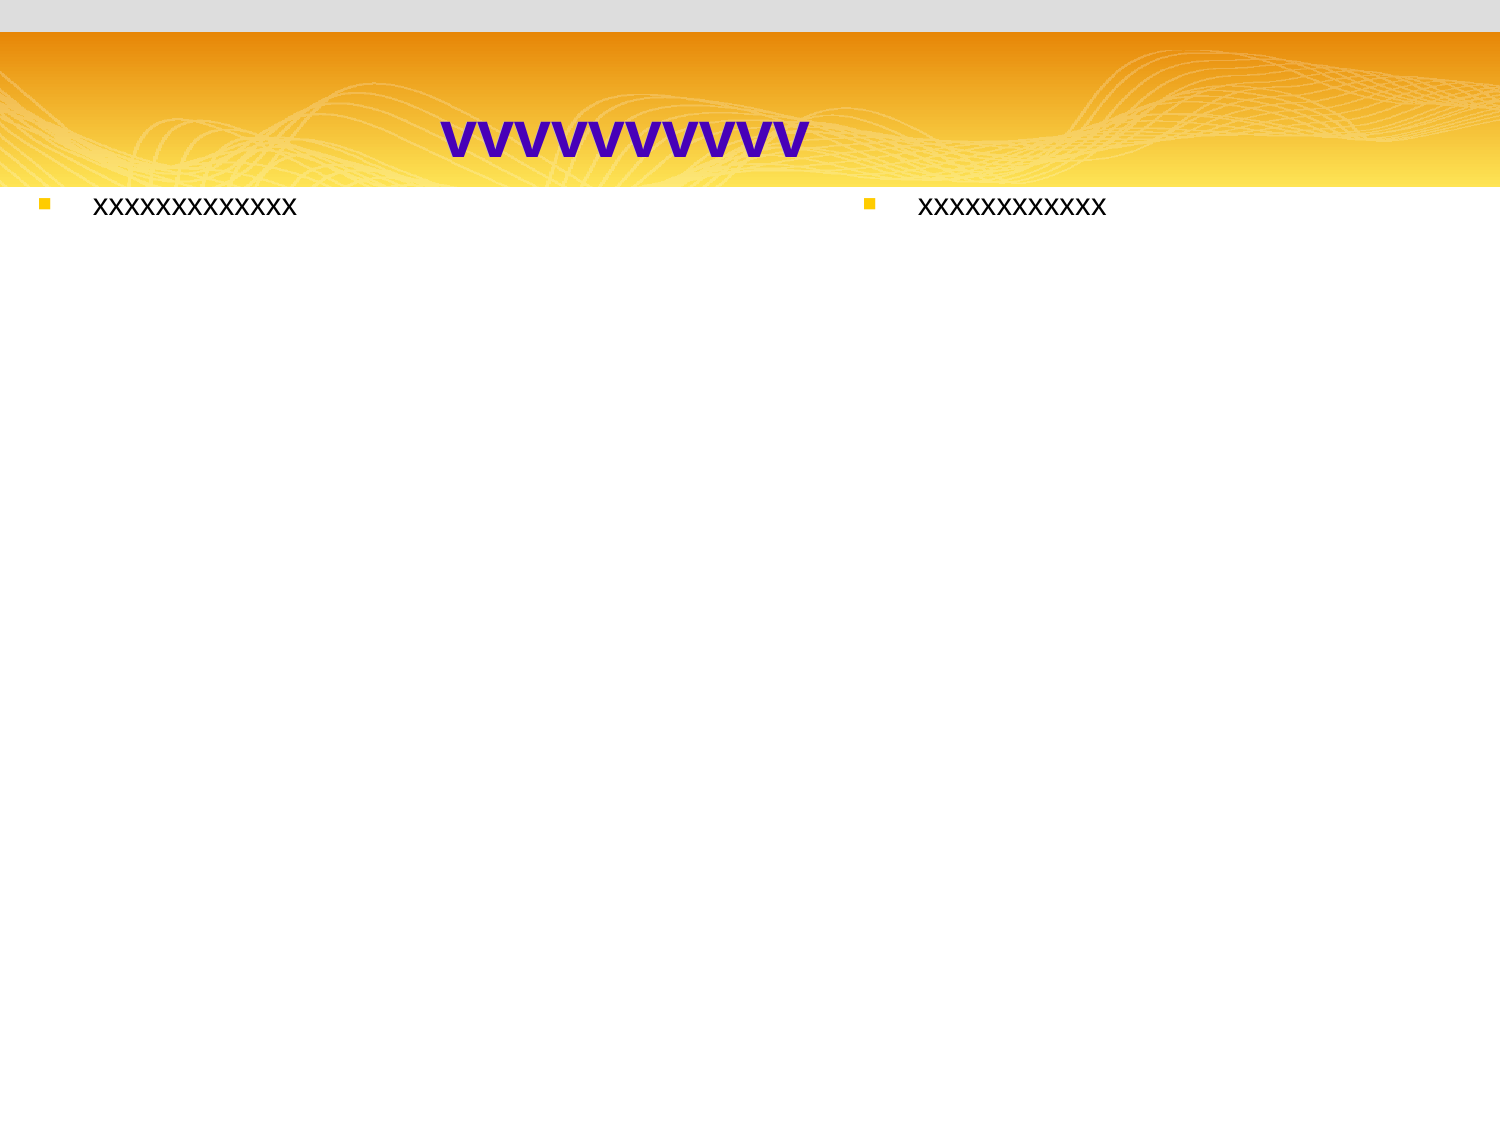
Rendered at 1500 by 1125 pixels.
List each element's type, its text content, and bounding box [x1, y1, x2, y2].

list xxxxxxxxxxxx [862, 187, 1500, 1098]
list xxxxxxxxxxxxx [37, 187, 788, 1088]
title vvvvvvvvvv [50, 82, 1201, 188]
